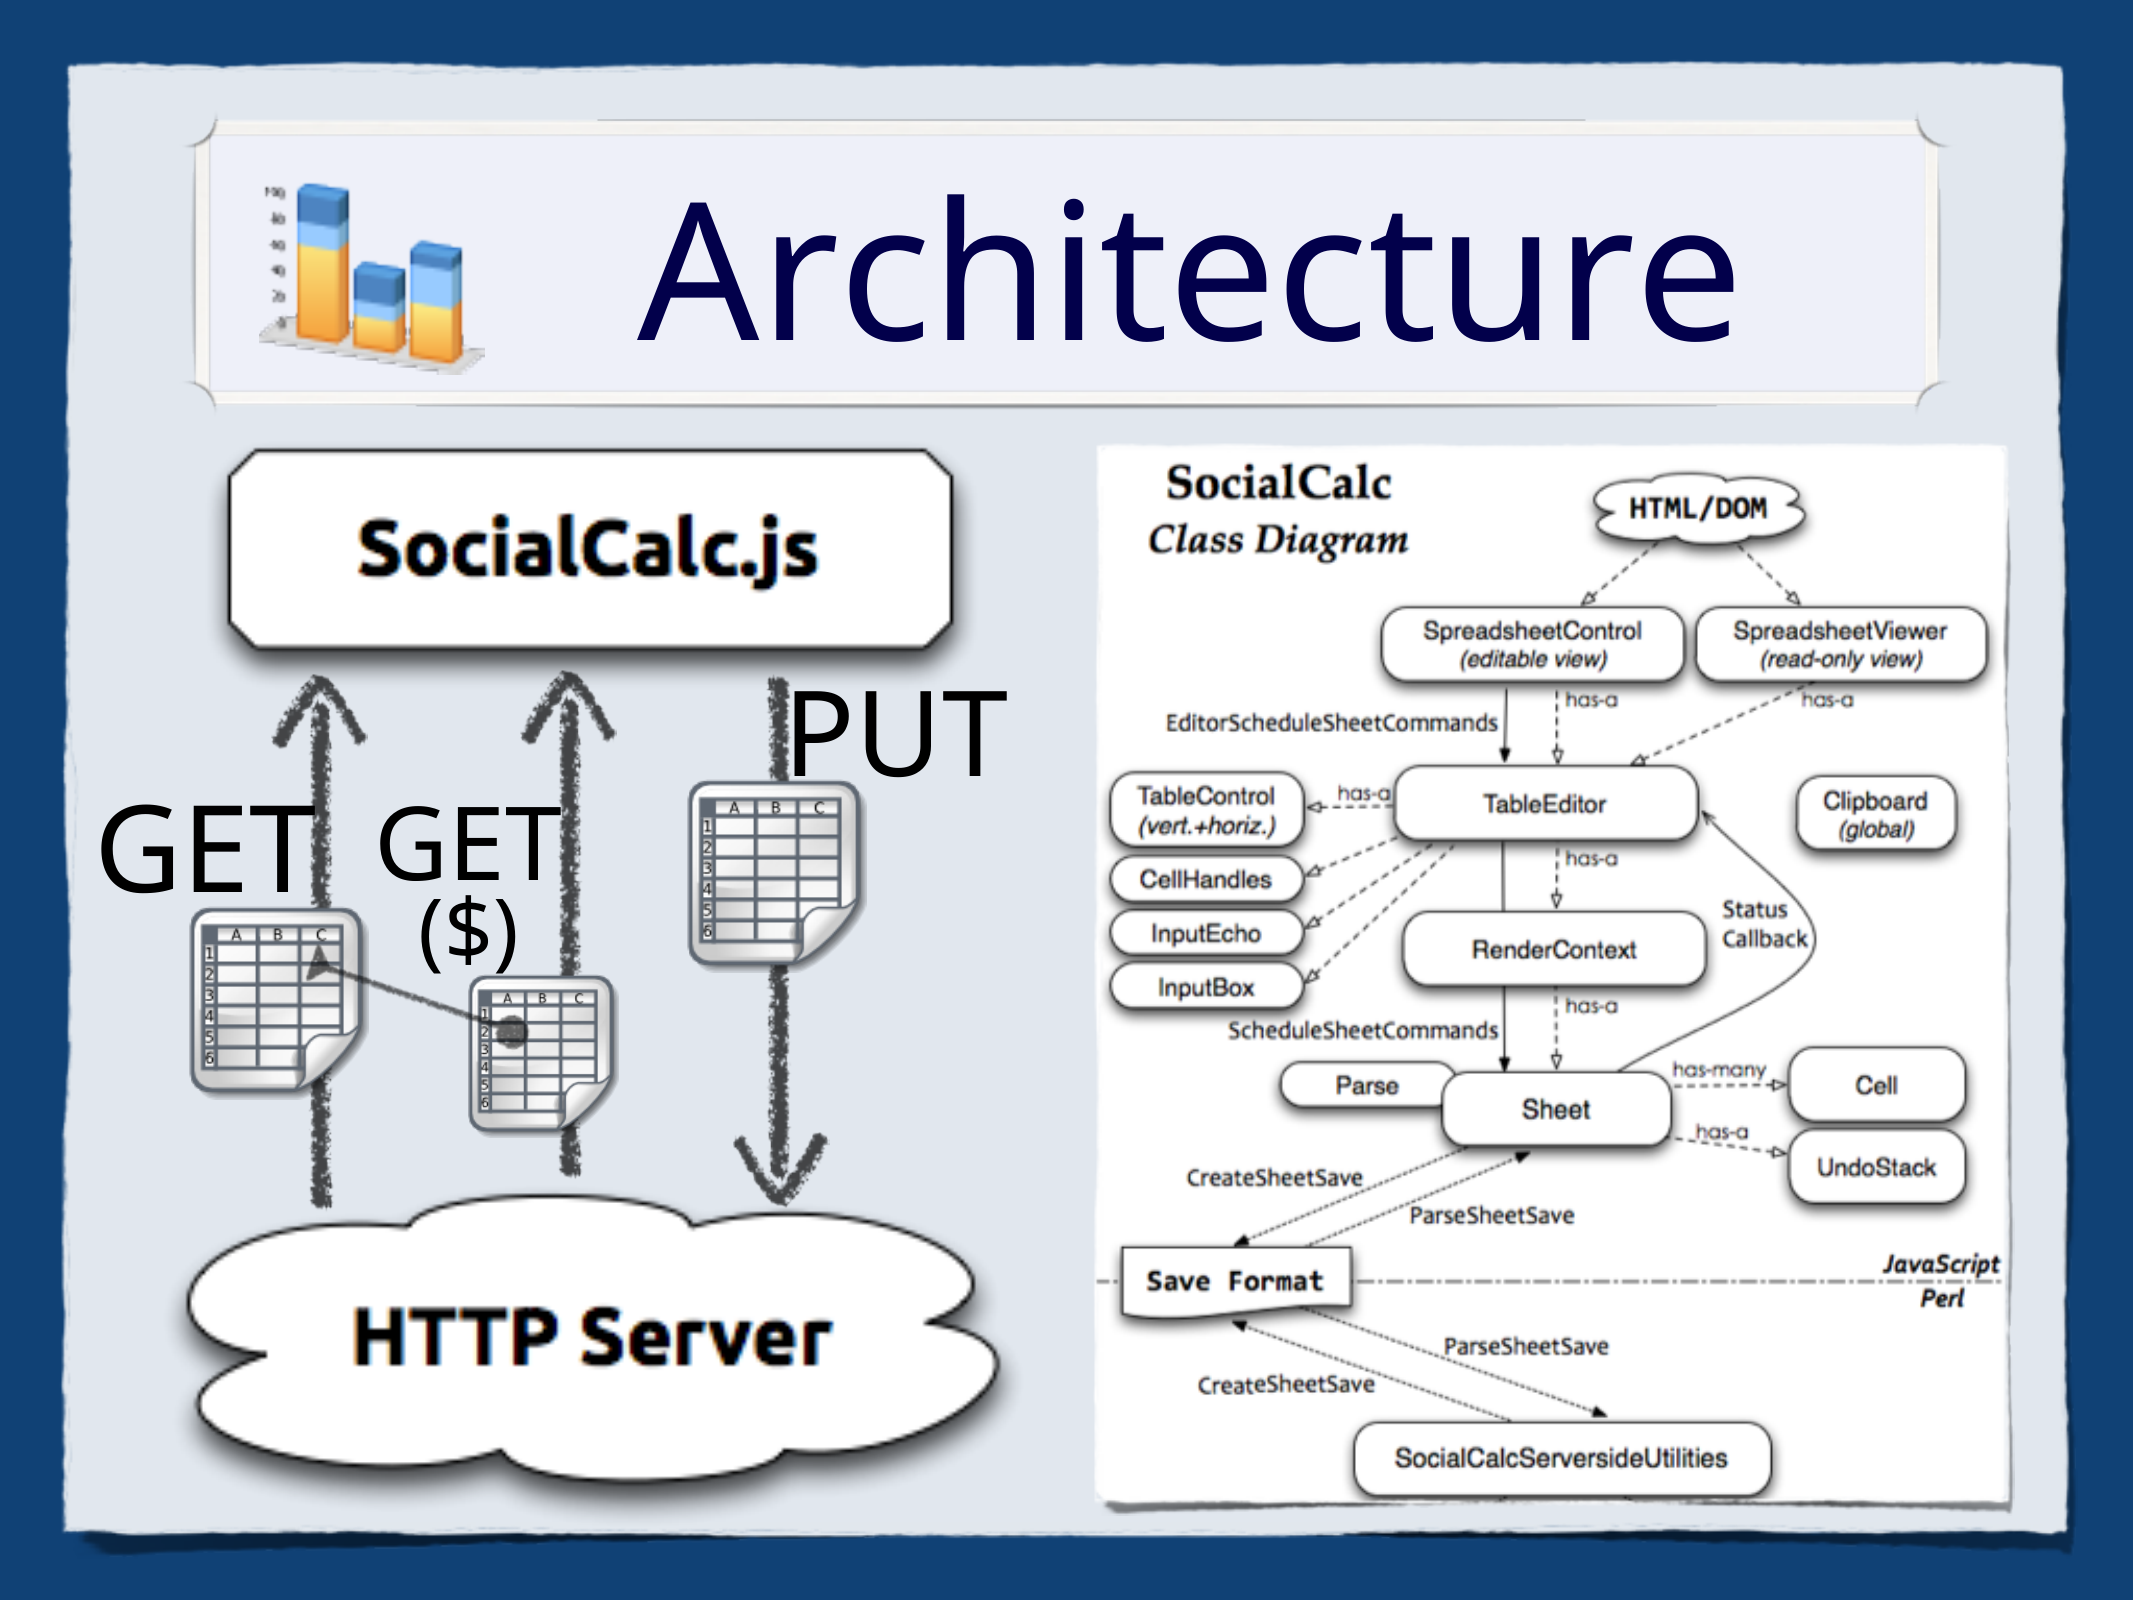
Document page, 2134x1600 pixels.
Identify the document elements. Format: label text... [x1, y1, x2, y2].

picture [54, 52, 2078, 1559]
text_box PUT [772, 661, 1019, 797]
text_box ($) [471, 934, 481, 944]
text_box GET [345, 780, 592, 875]
text_box ($) [345, 875, 592, 978]
text_box GET [82, 774, 329, 913]
text_box ($) [457, 909, 466, 924]
